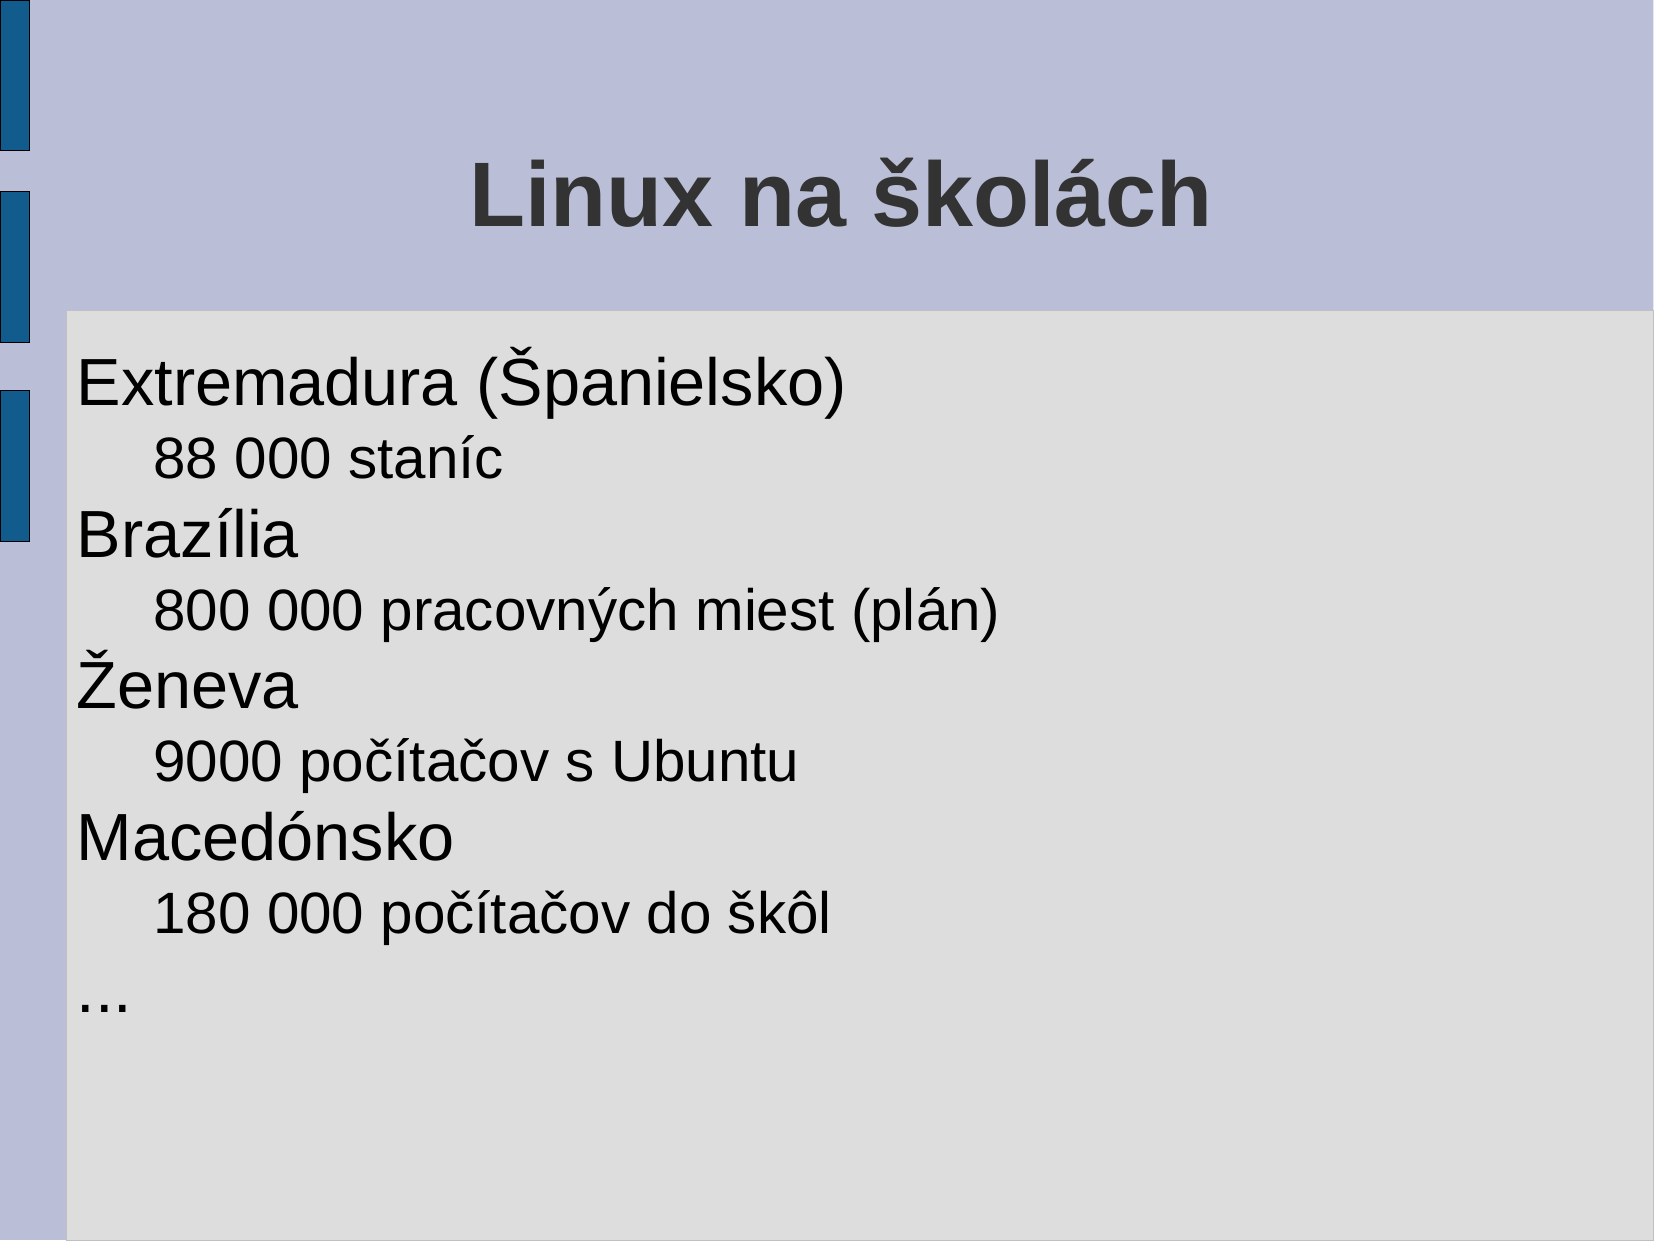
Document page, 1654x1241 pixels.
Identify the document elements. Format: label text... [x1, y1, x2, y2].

title Linux na školách [59, 91, 1625, 299]
list Extremadura (Španielsko) 88 000 staníc Brazília 800 000 pracovných miest (plán) Ženeva 9000 počítačov s Ubuntu Macedónsko 180 000 počítačov do škôl ... [59, 344, 1654, 1112]
